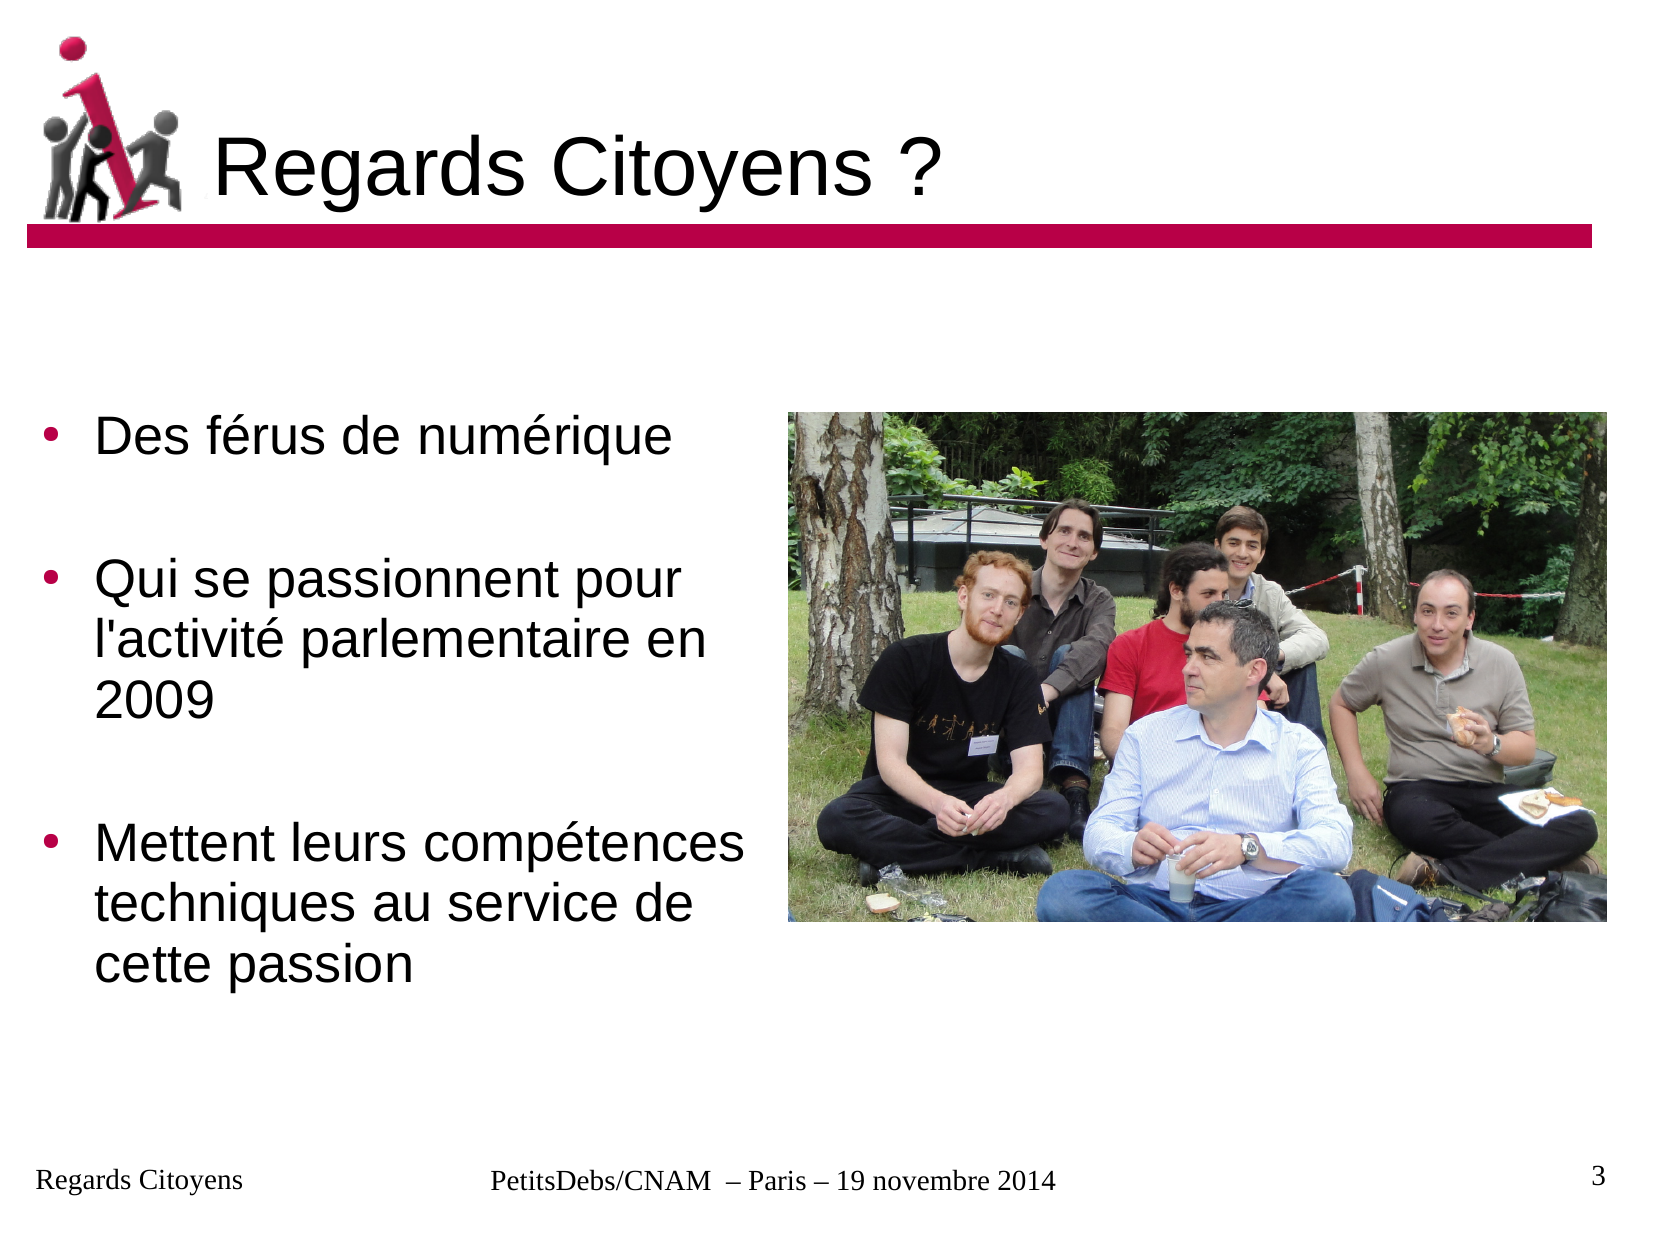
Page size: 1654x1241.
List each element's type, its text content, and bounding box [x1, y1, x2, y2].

picture [27, 31, 208, 224]
picture [788, 412, 1607, 922]
list Des férus de numérique Qui se passionnent pour l'activité parlementaire en 2009 Mettent leurs compétences techniques au service de cette passion [23, 301, 762, 1120]
title Regards Citoyens ? [212, 70, 1565, 264]
